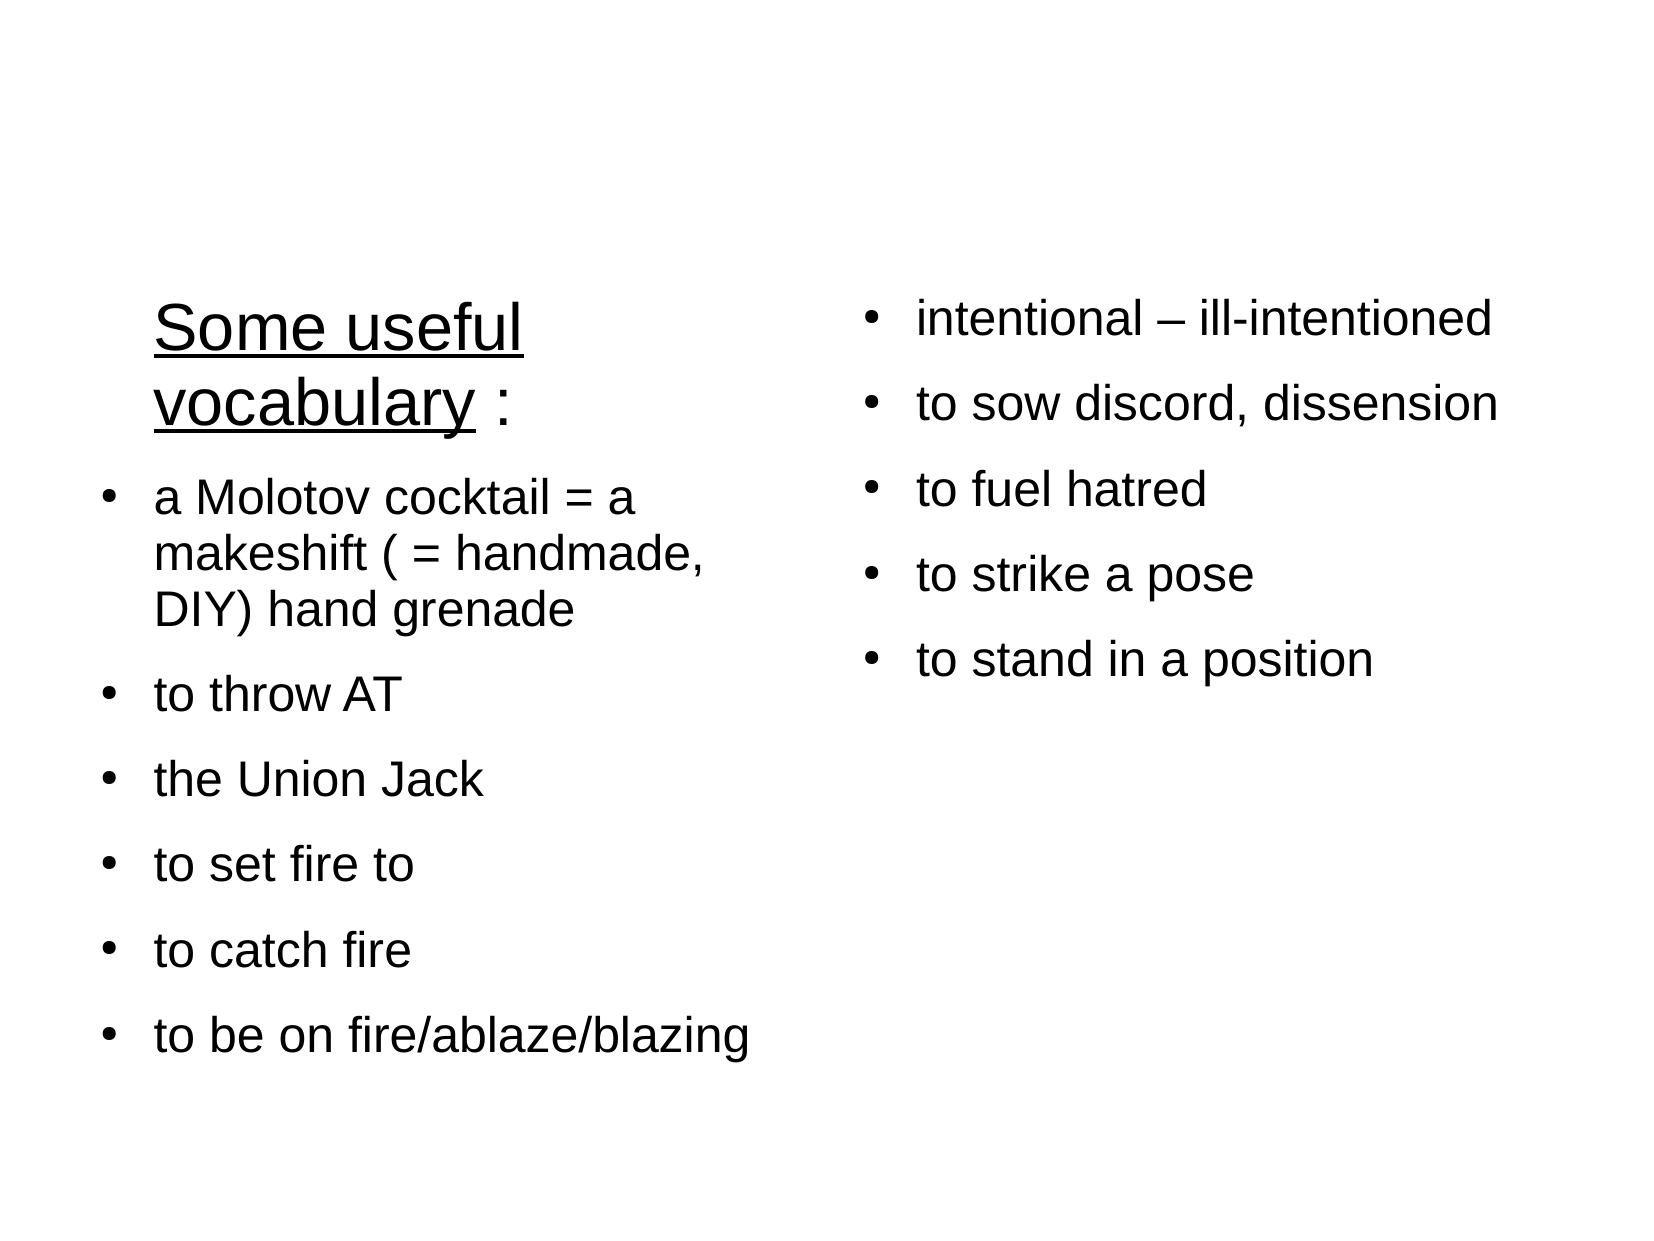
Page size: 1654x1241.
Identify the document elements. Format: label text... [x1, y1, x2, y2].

list intentional – ill-intentioned to sow discord, dissension to fuel hatred to strike a pose to stand in a position [845, 290, 1572, 1109]
list Some useful vocabulary : a Molotov cocktail = a makeshift ( = handmade, DIY) hand grenade to throw AT the Union Jack to set fire to to catch fire to be on fire/ablaze/blazing [82, 290, 809, 1148]
